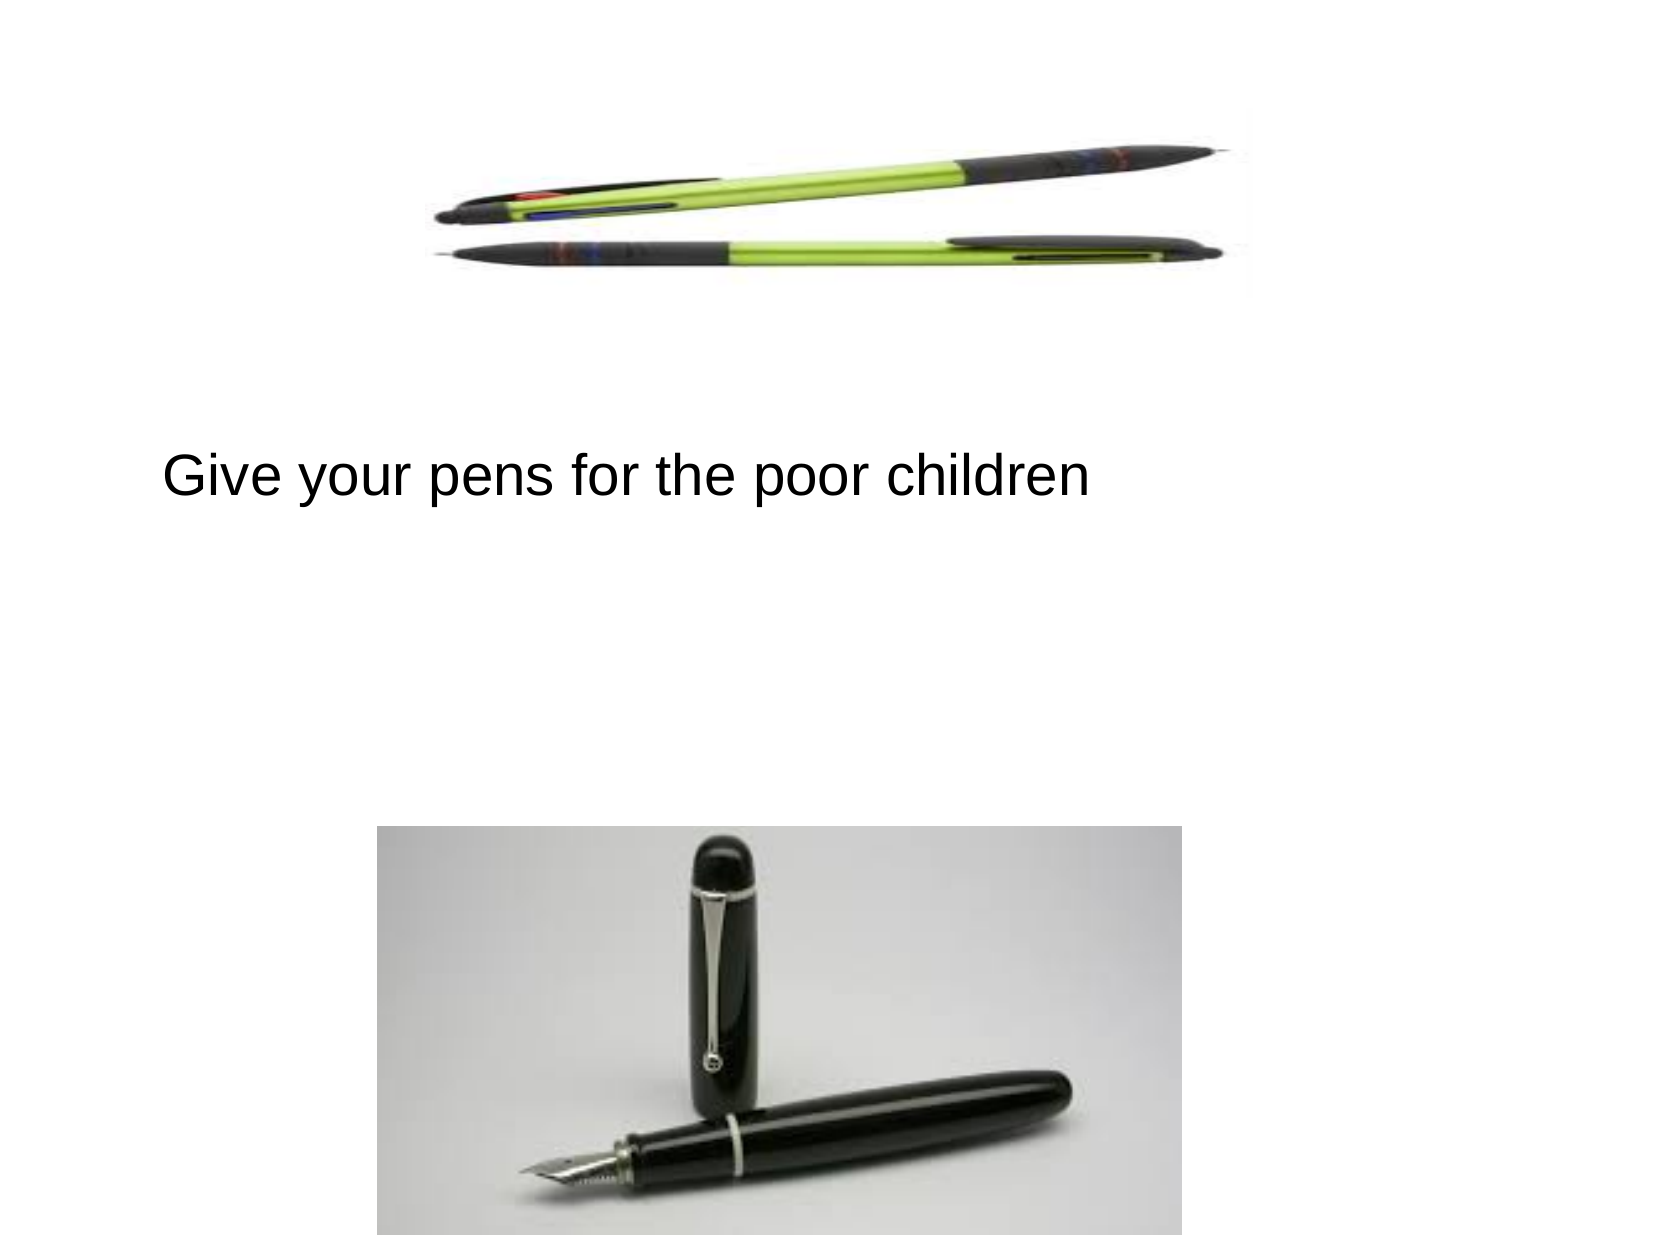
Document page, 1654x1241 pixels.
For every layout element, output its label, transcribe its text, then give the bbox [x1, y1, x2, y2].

picture [425, 15, 1253, 394]
picture [377, 826, 1182, 1235]
text_box Give your pens for the poor children [147, 434, 1378, 518]
